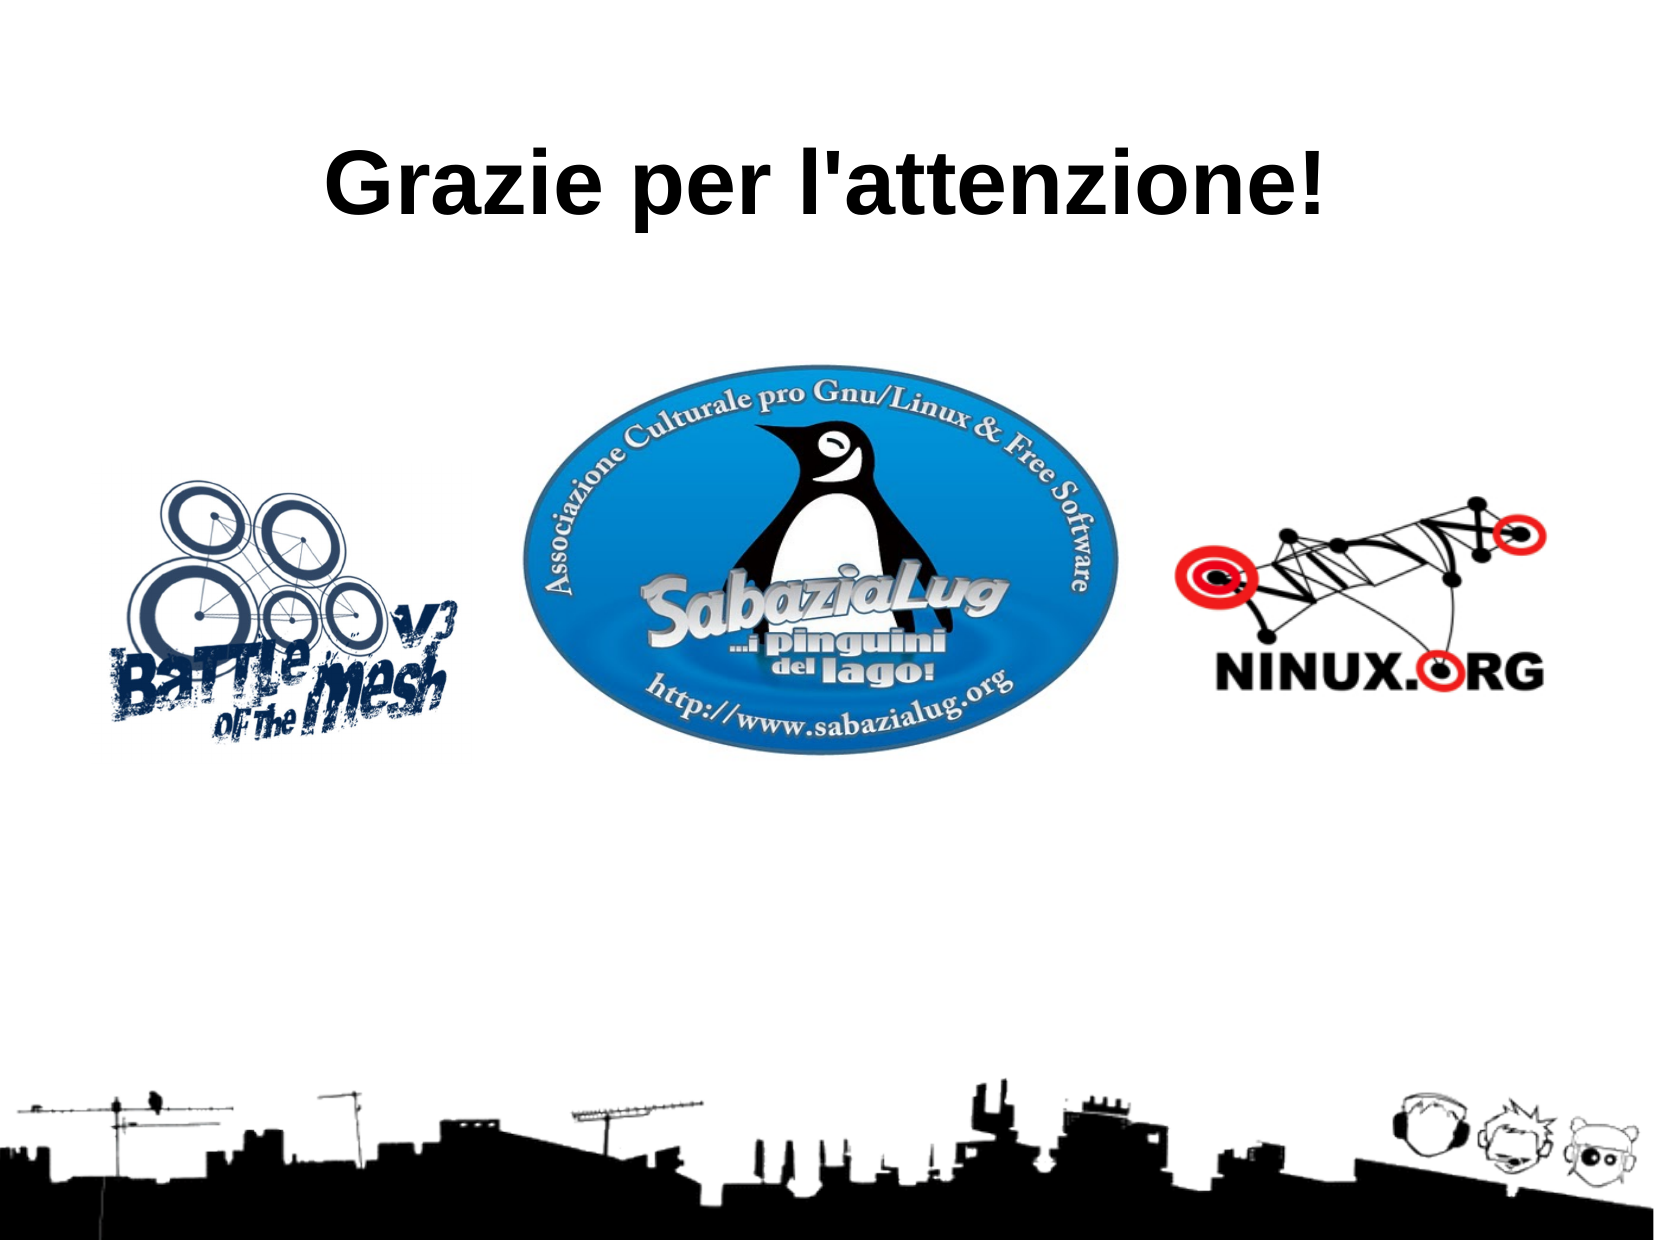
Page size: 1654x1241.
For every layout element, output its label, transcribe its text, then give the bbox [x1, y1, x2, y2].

picture [1174, 496, 1550, 698]
picture [519, 361, 1126, 770]
picture [0, 1077, 1654, 1240]
picture [91, 463, 472, 764]
title Grazie per l'attenzione! [82, 78, 1571, 287]
